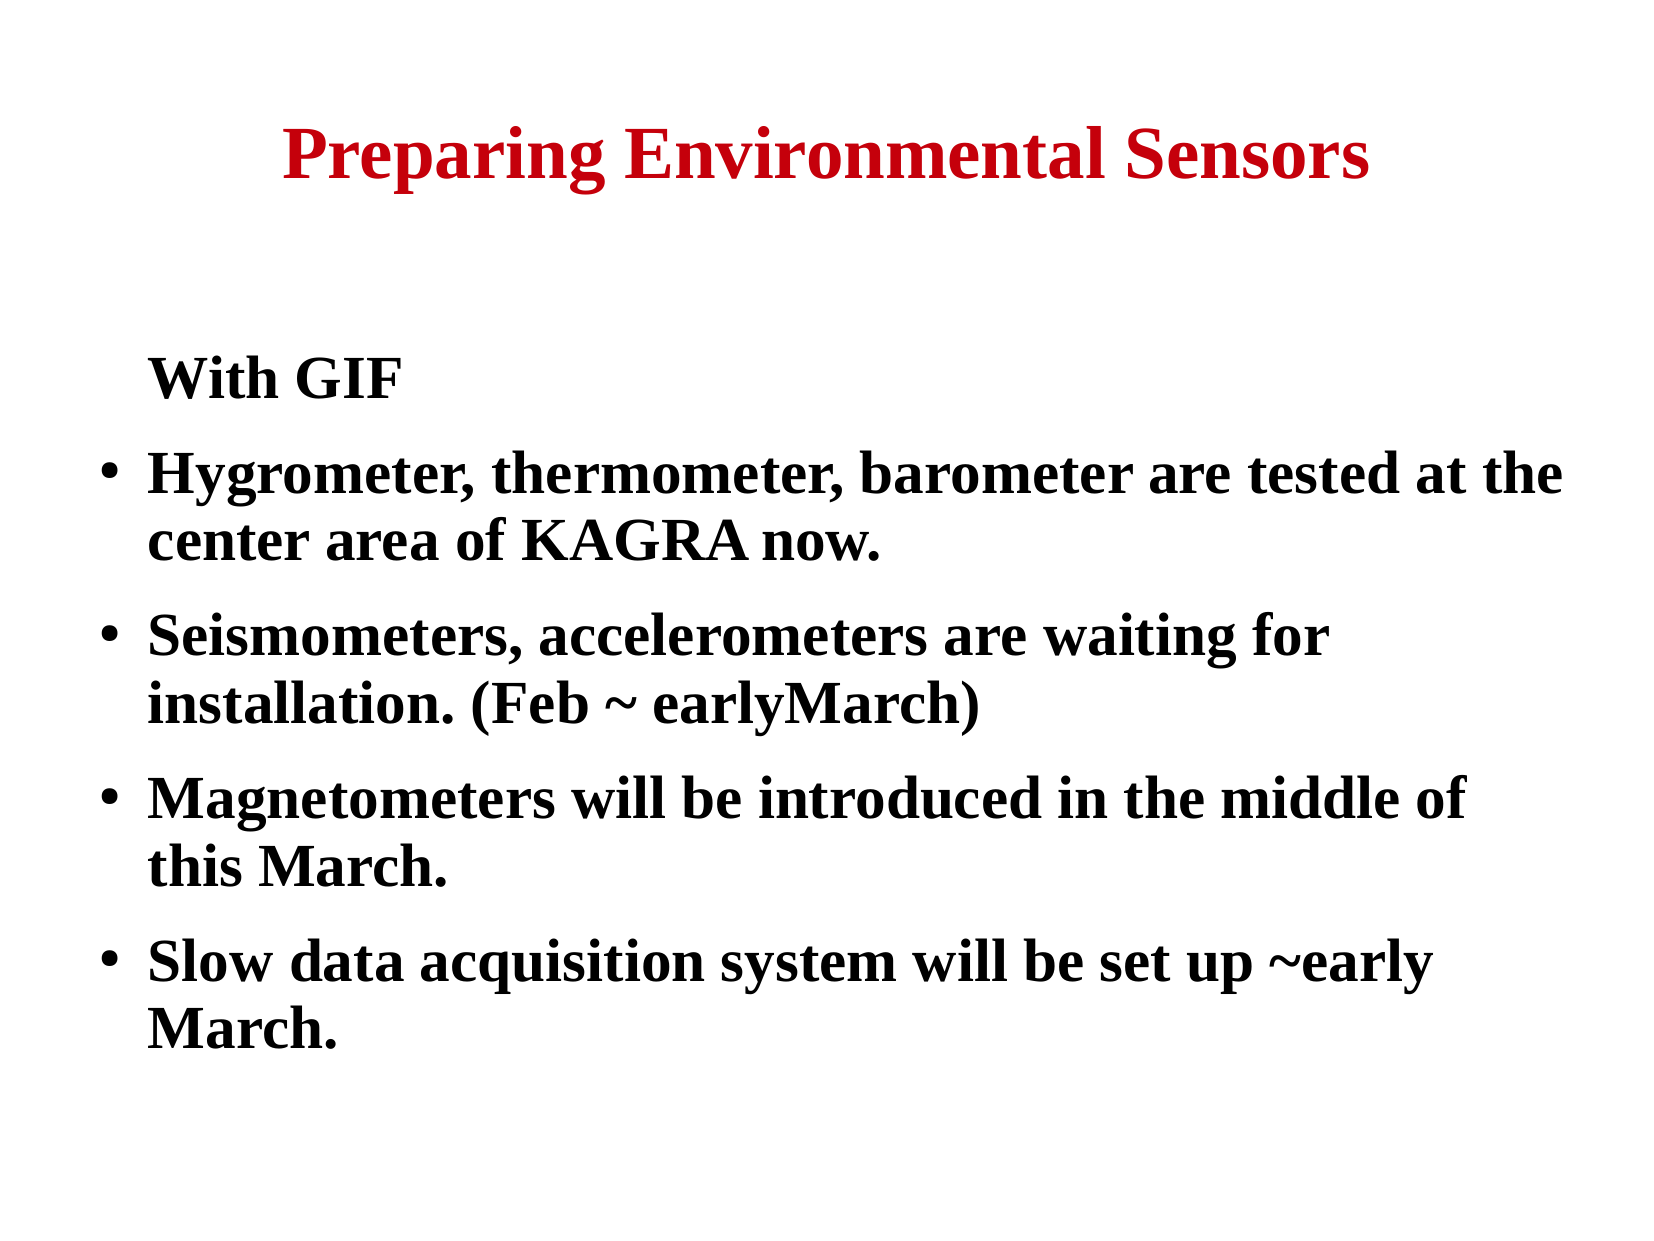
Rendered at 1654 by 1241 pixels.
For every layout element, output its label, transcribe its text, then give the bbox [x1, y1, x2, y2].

list With GIF Hygrometer, thermometer, barometer are tested at the center area of KAGRA now. Seismometers, accelerometers are waiting for installation. (Feb ~ earlyMarch) Magnetometers will be introduced in the middle of this March. Slow data acquisition system will be set up ~early March. [82, 343, 1571, 1063]
title Preparing Environmental Sensors [82, 49, 1571, 257]
